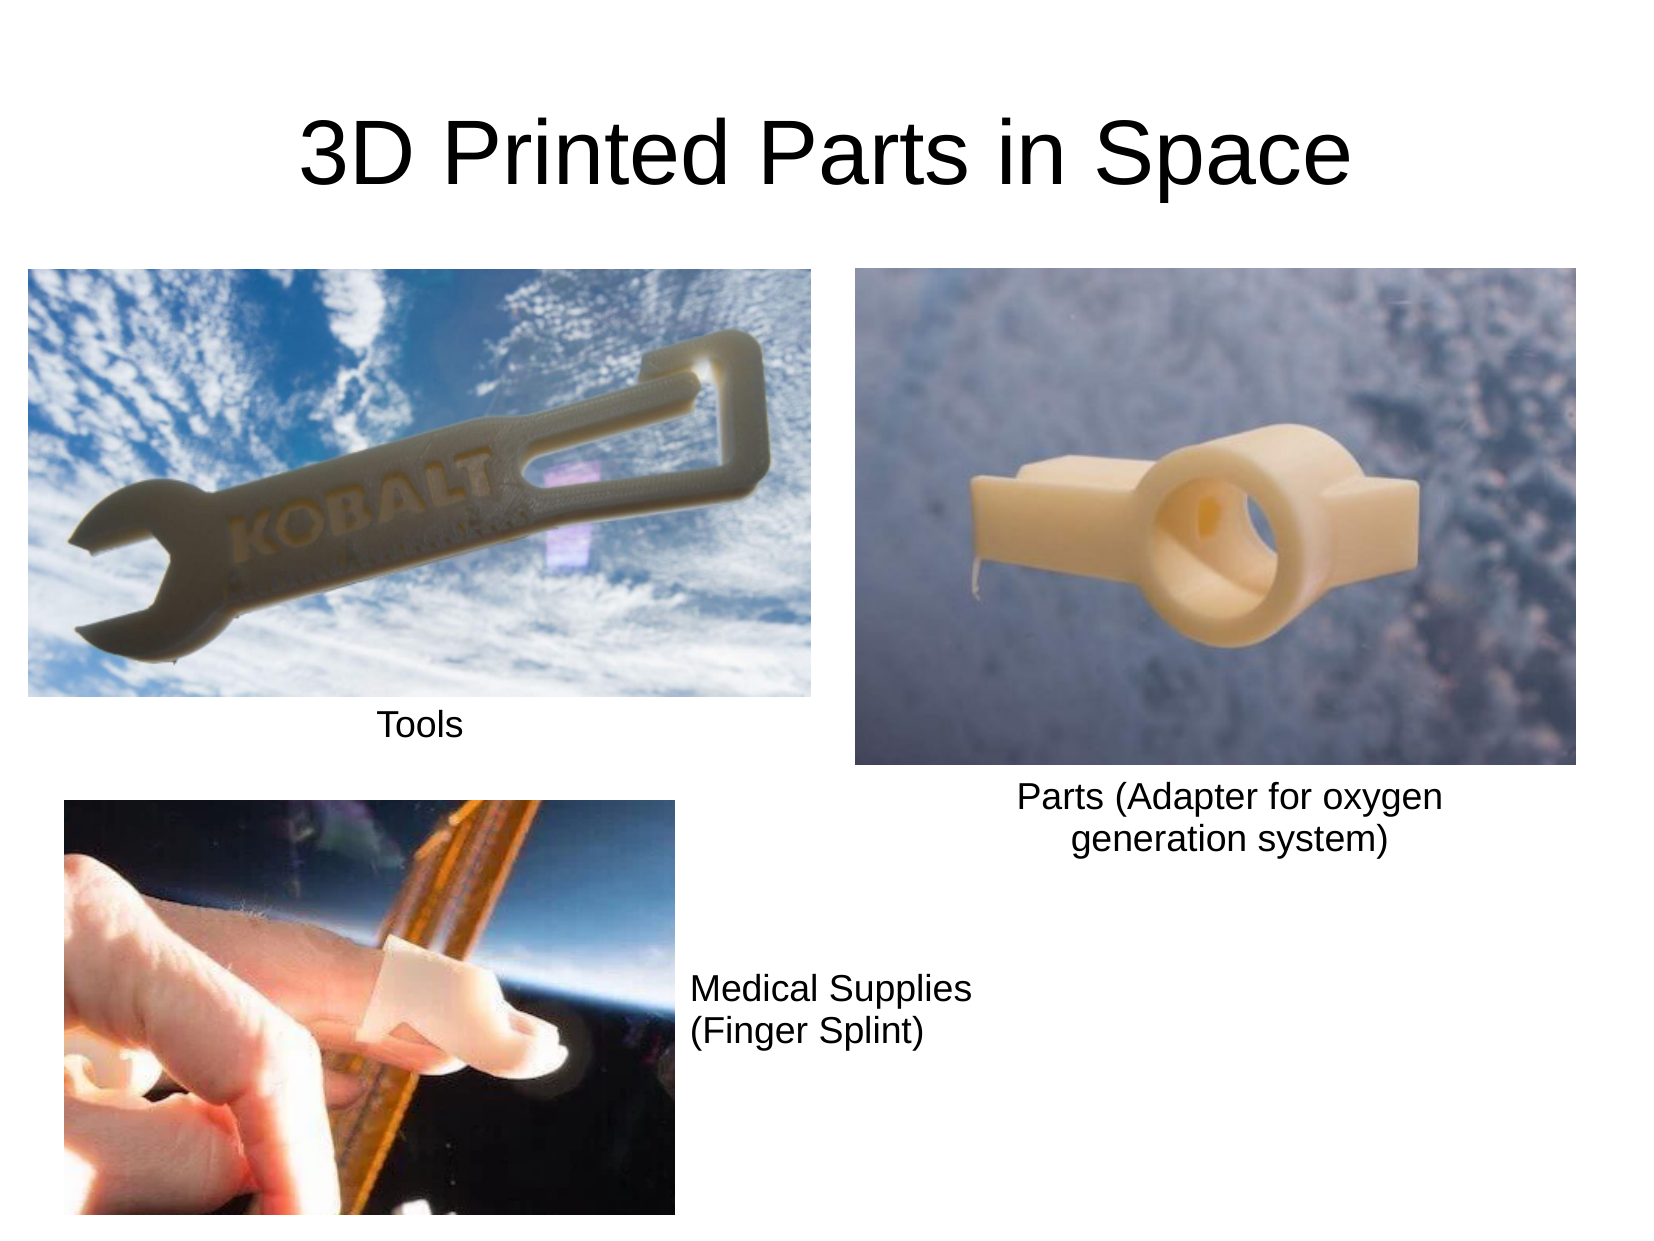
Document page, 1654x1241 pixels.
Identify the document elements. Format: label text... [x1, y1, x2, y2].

picture [28, 269, 811, 697]
text_box Tools [225, 696, 616, 754]
text_box Parts (Adapter for oxygen generation system) [960, 768, 1501, 909]
text_box Medical Supplies (Finger Splint) [675, 960, 1066, 1059]
title 3D Printed Parts in Space [82, 49, 1571, 257]
picture [855, 268, 1576, 766]
picture [64, 800, 676, 1216]
